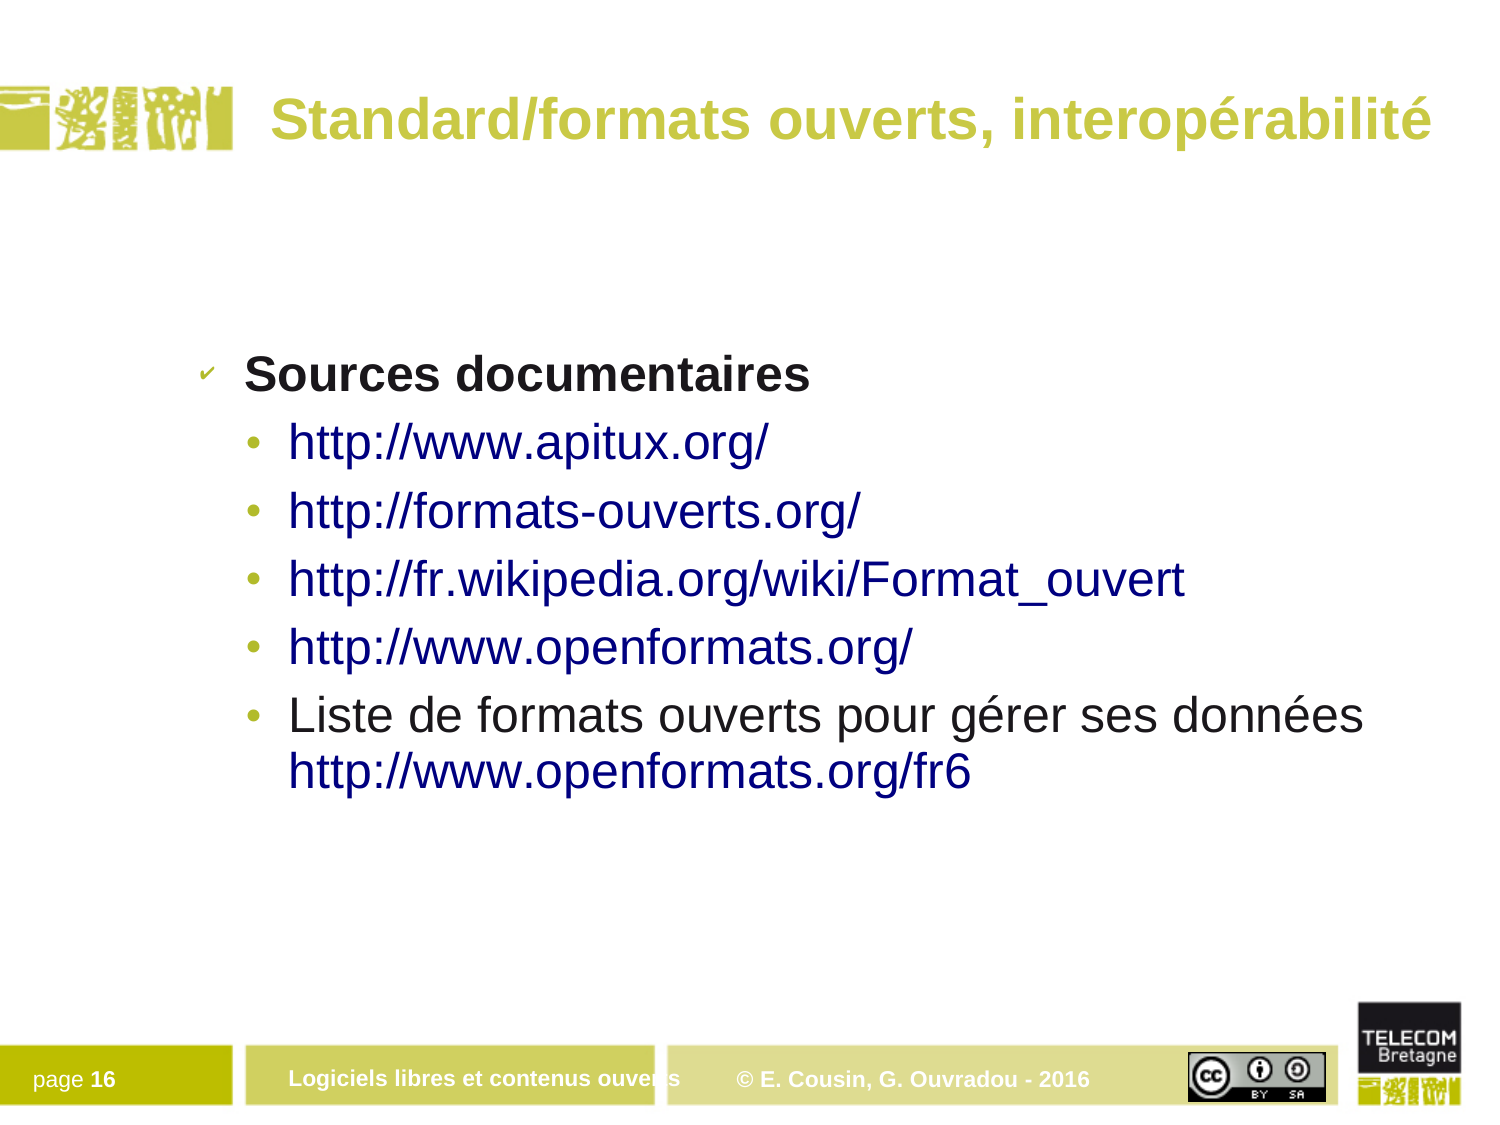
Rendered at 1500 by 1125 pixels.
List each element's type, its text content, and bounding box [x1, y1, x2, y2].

list Sources documentaires http://www.apitux.org/ http://formats-ouverts.org/ http://fr.wikipedia.org/wiki/Format_ouvert http://www.openformats.org/ Liste de formats ouverts pour gérer ses données http://www.openformats.org/fr6 [200, 346, 1459, 987]
picture [0, 0, 1500, 1125]
title Standard/formats ouverts, interopérabilité [270, 56, 1459, 183]
